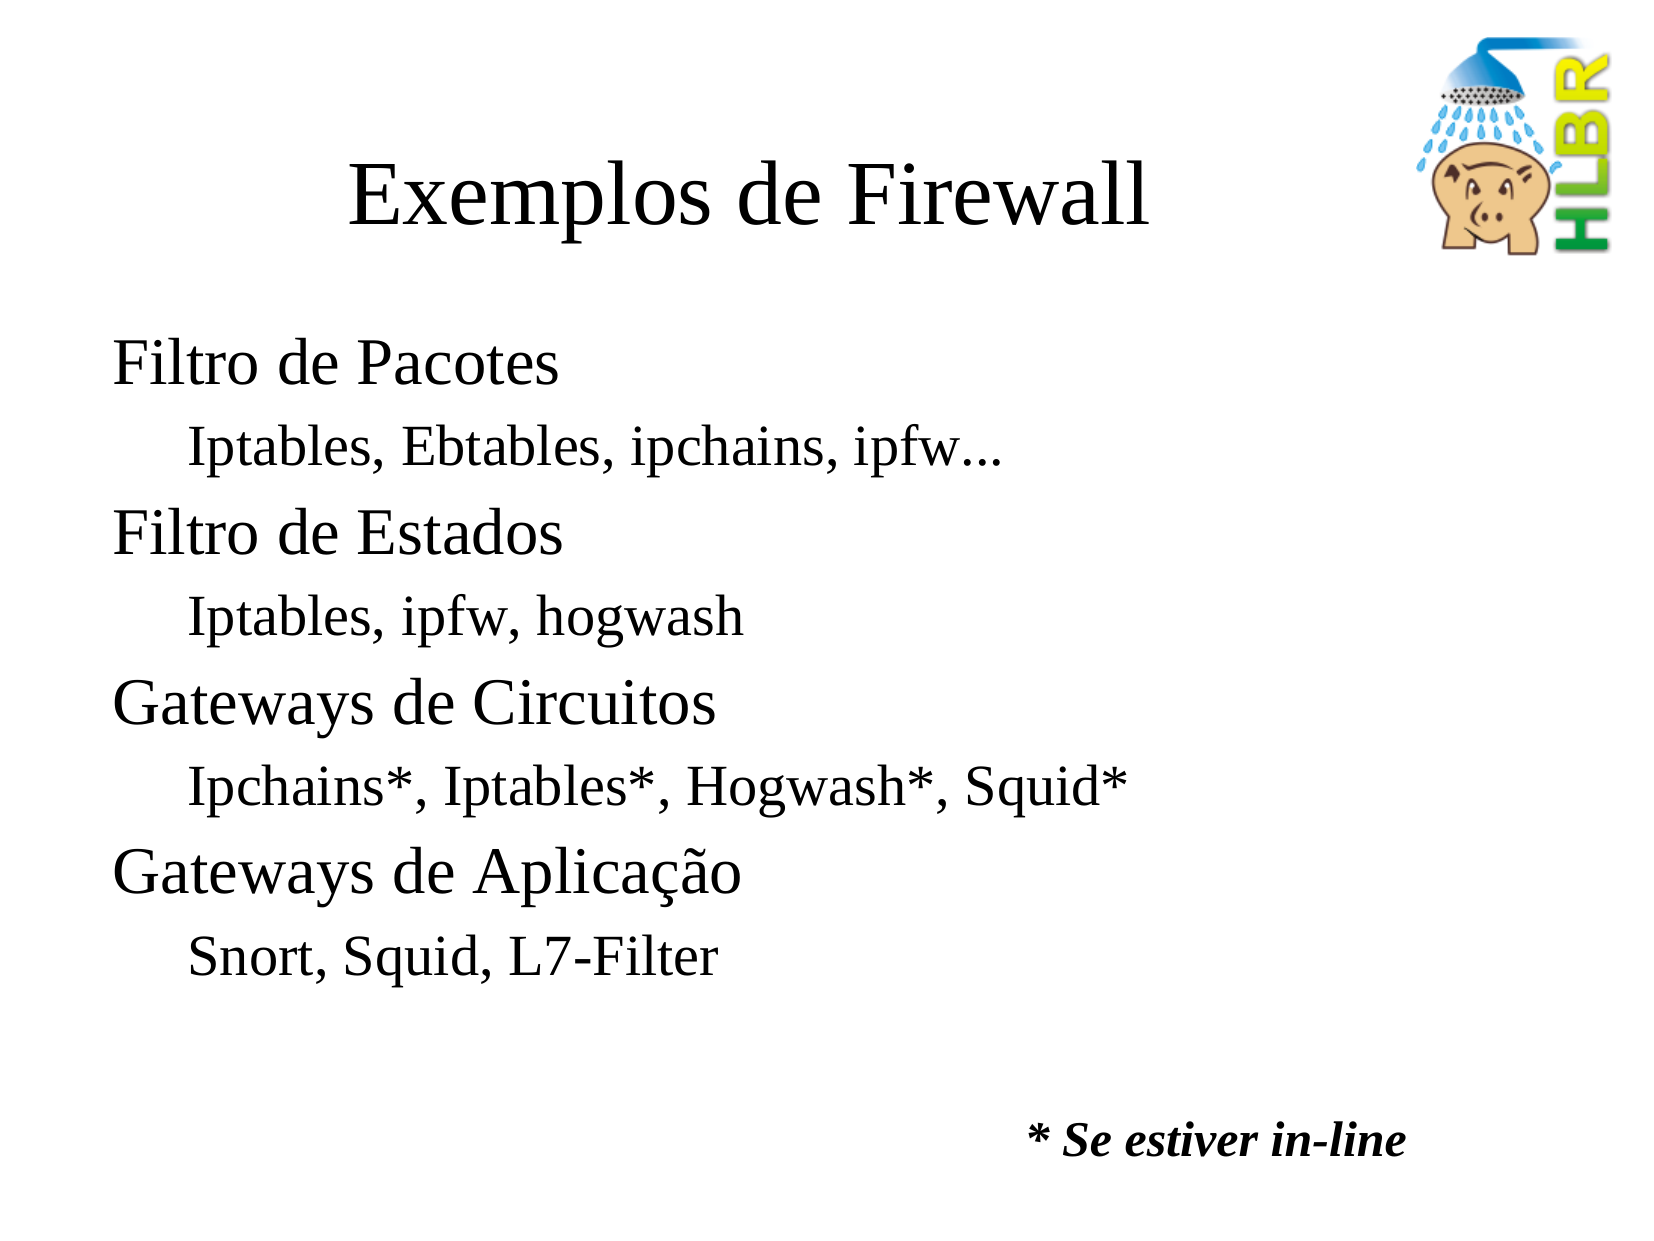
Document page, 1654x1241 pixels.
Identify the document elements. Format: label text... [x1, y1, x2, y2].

chart [481, 504, 1016, 631]
picture [1416, 37, 1612, 260]
title Exemplos de Firewall [112, 76, 1388, 312]
list Filtro de Pacotes Iptables, Ebtables, ipchains, ipfw... Filtro de Estados Iptables, ipfw, hogwash Gateways de Circuitos Ipchains*, Iptables*, Hogwash*, Squid* Gateways de Aplicação Snort, Squid, L7-Filter [112, 324, 1388, 1020]
text_box * Se estiver in-line [1009, 1104, 1630, 1175]
